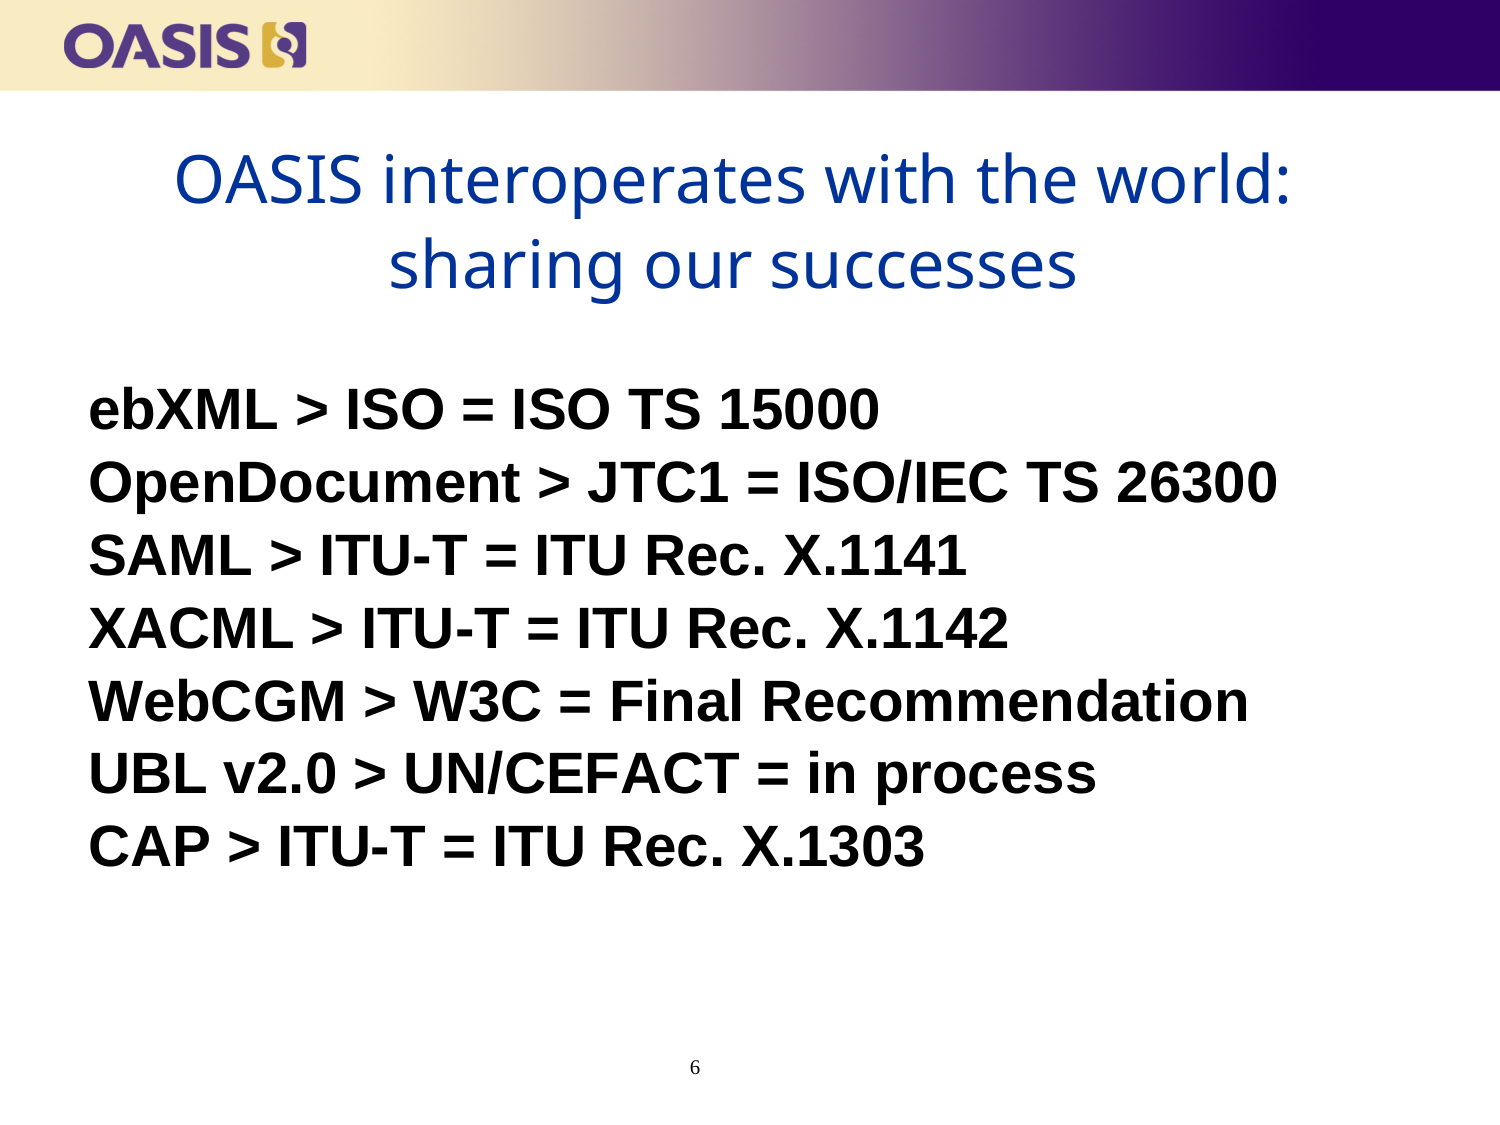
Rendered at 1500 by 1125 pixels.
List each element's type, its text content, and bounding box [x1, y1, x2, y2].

list ebXML > ISO = ISO TS 15000 OpenDocument > JTC1 = ISO/IEC TS 26300 SAML > ITU-T = ITU Rec. X.1141 XACML > ITU-T = ITU Rec. X.1142 WebCGM > W3C = Final Recommendation UBL v2.0 > UN/CEFACT = in process CAP > ITU-T = ITU Rec. X.1303 [73, 378, 1370, 1014]
title OASIS interoperates with the world: sharing our successes [53, 128, 1415, 314]
picture [0, 0, 1500, 1125]
